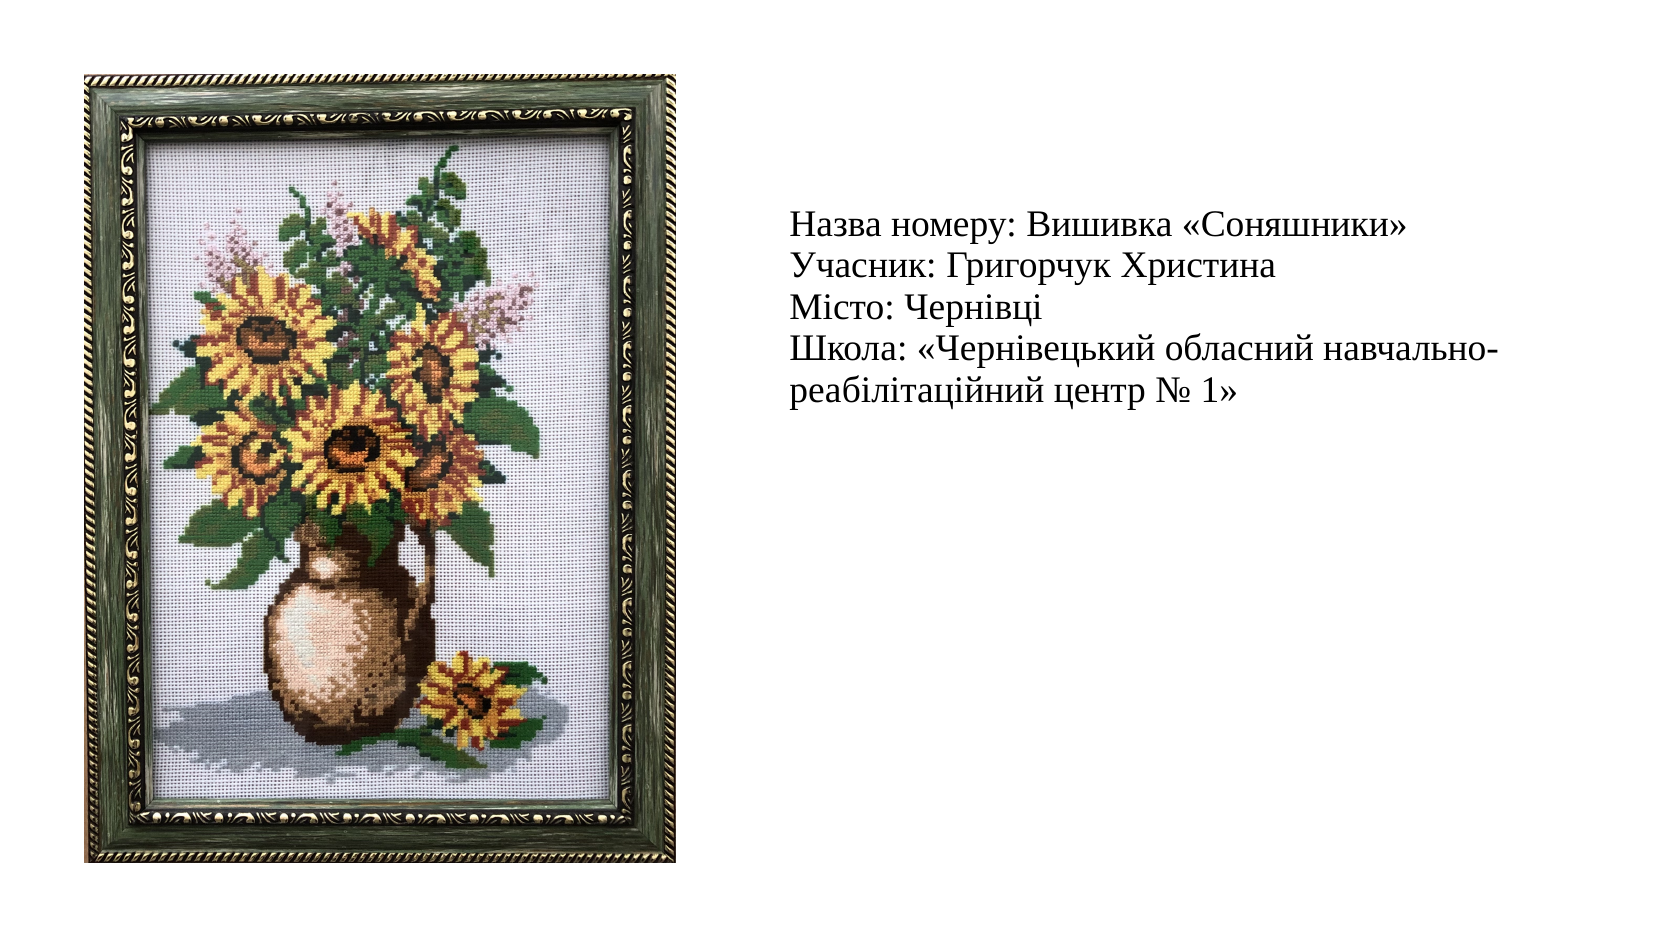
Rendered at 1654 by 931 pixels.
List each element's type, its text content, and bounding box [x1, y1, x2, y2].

picture [84, 74, 676, 863]
text_box Назва номеру: Вишивка «Соняшники» Учасник: Григорчук Христина Місто: Чернівці Школа: «Чернівецький обласний навчально-реабілітаційний центр № 1» [774, 195, 1525, 488]
